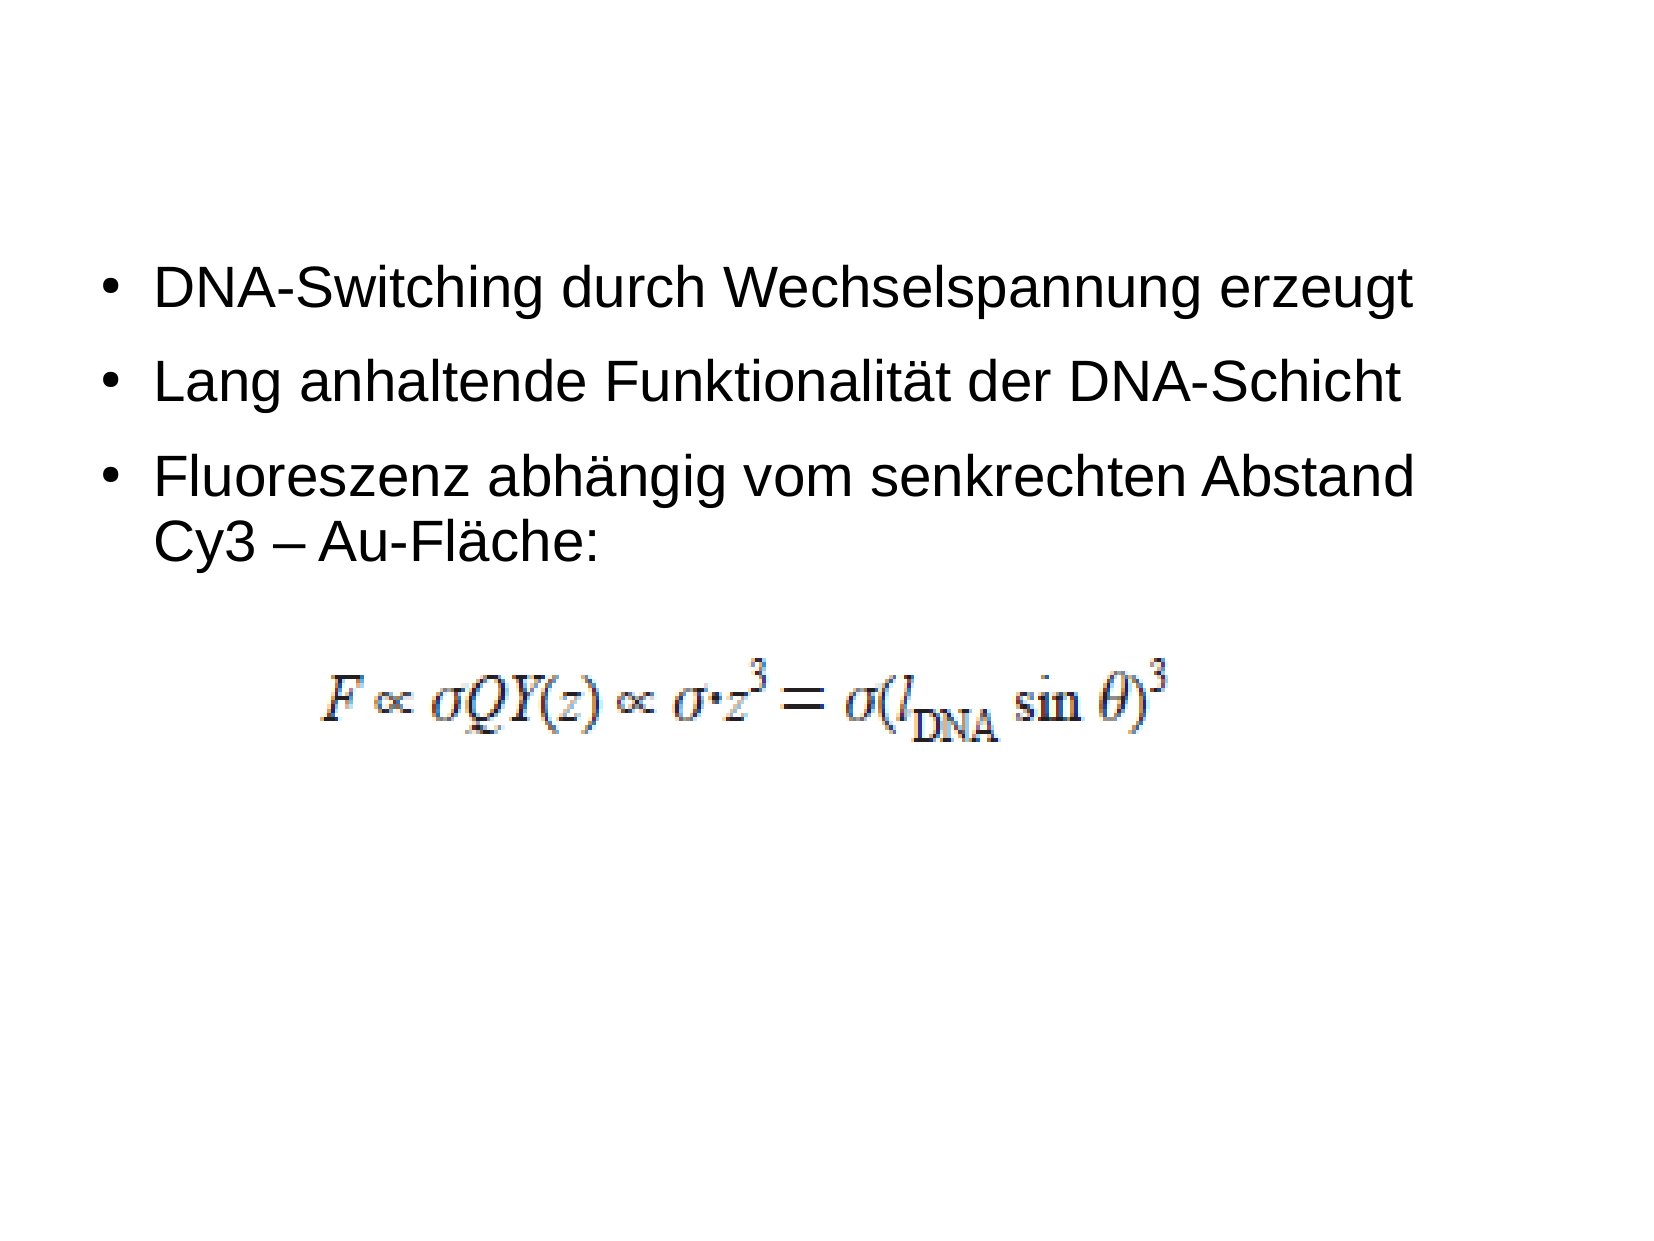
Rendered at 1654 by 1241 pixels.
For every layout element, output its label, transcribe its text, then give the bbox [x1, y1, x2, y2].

list DNA-Switching durch Wechselspannung erzeugt Lang anhaltende Funktionalität der DNA-Schicht Fluoreszenz abhängig vom senkrechten Abstand Cy3 – Au-Fläche: [82, 65, 1571, 950]
picture [259, 625, 1252, 768]
